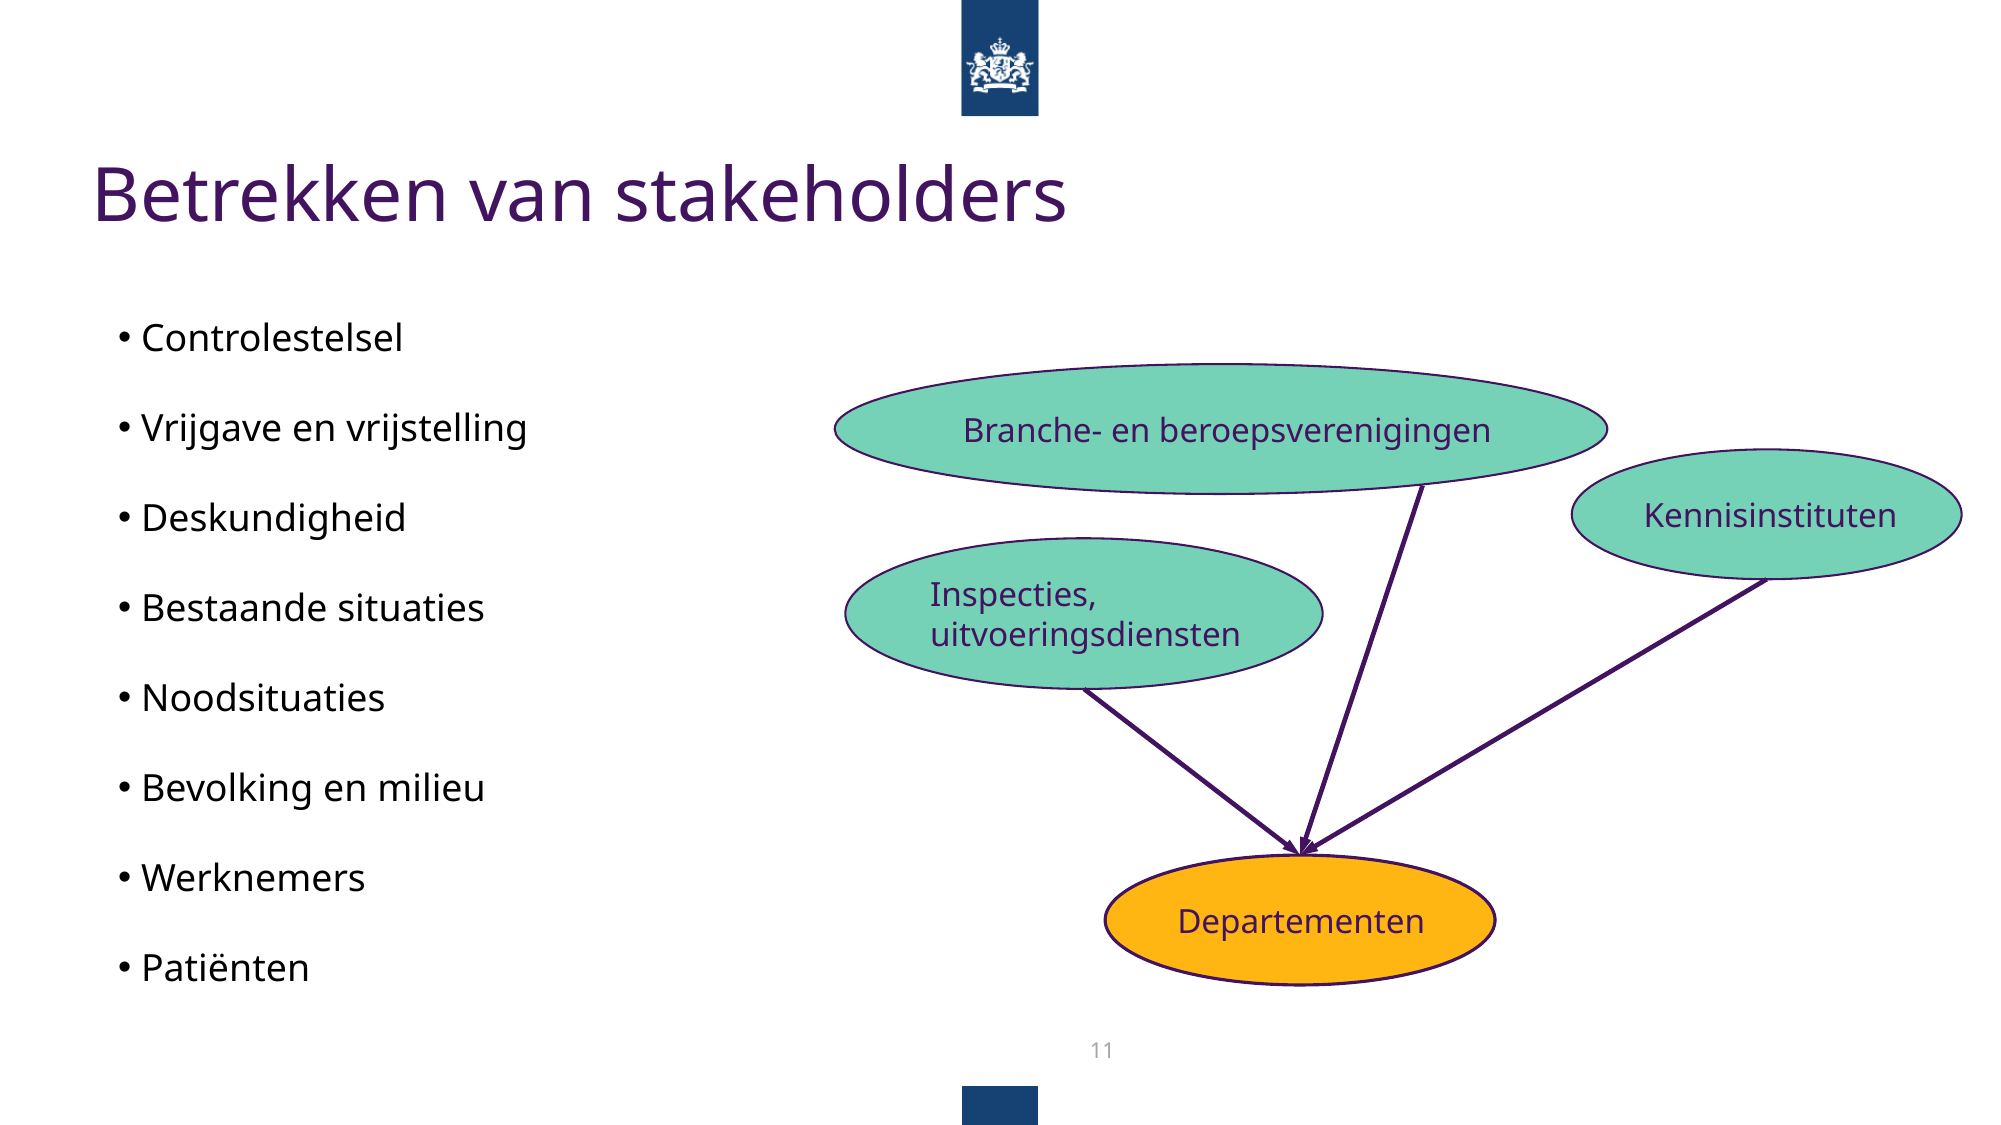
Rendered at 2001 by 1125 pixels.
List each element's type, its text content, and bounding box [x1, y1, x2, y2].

text_box Kennisinstituten [1571, 449, 1962, 580]
title Betrekken van stakeholders [76, 89, 1869, 246]
text_box Controlestelsel Vrijgave en vrijstelling Deskundigheid Bestaande situaties Noodsituaties Bevolking en milieu Werknemers Patiënten [103, 306, 649, 1004]
text_box [1074, 1020, 1897, 1074]
text_box Inspecties, uitvoeringsdiensten [845, 538, 1323, 689]
text_box Branche- en beroepsverenigingen [834, 364, 1608, 494]
text_box Departementen [1105, 855, 1495, 985]
